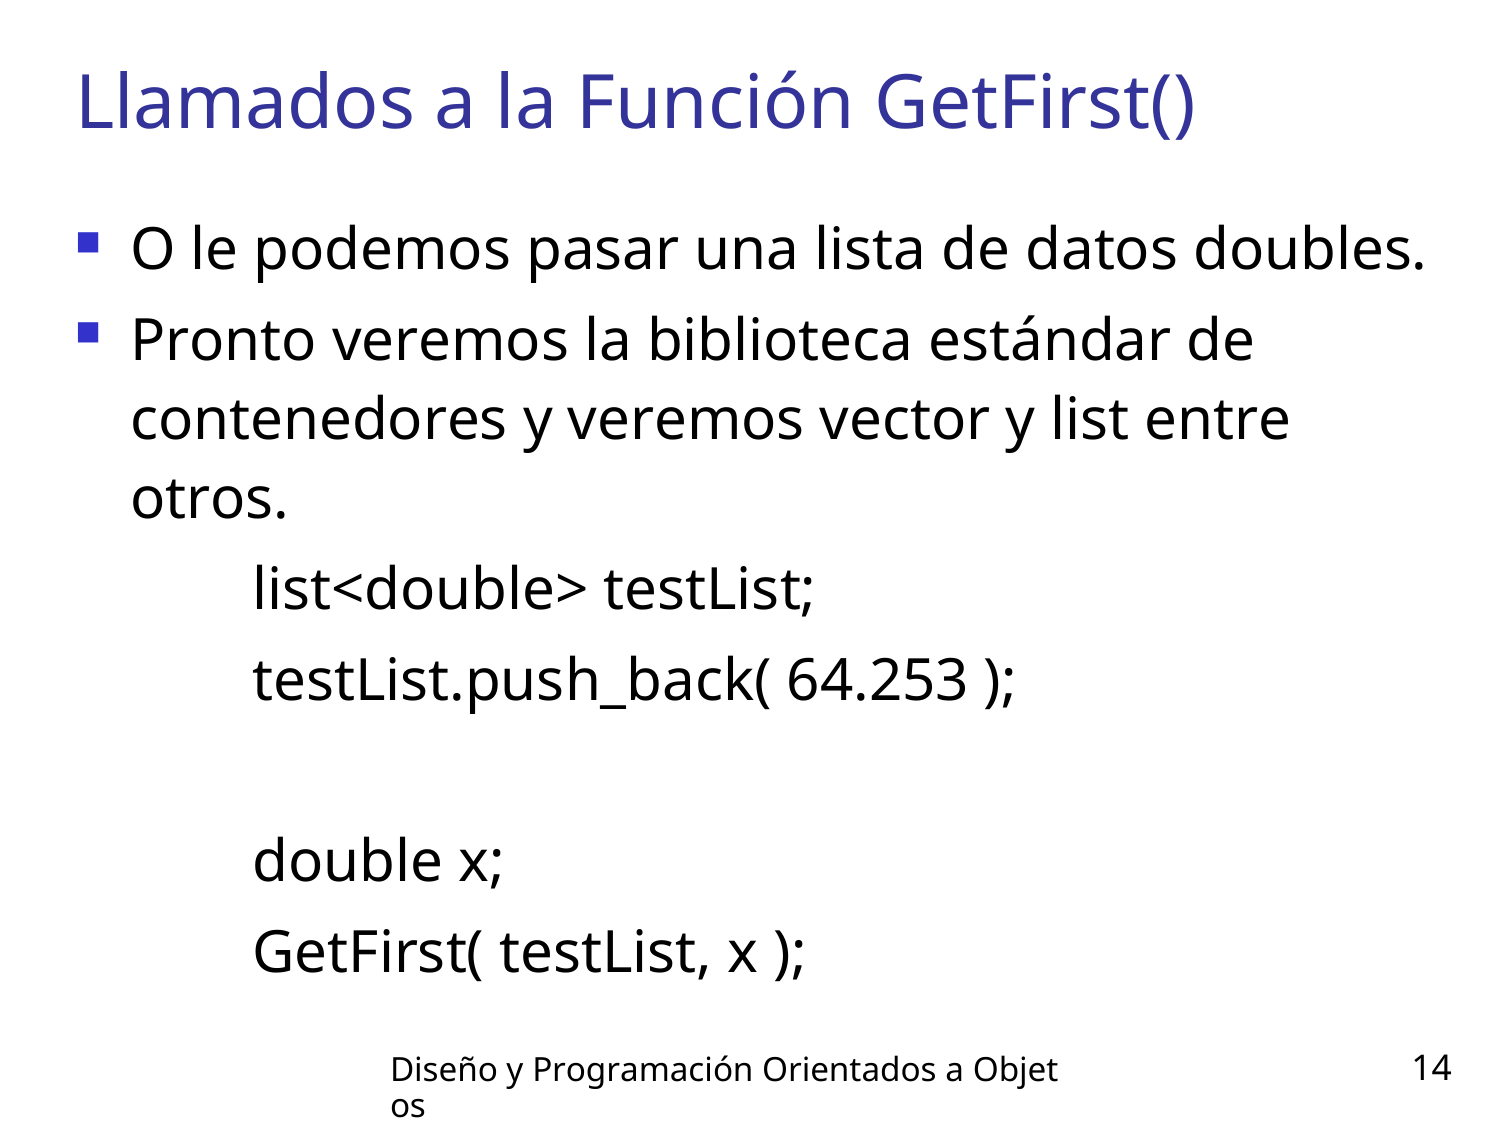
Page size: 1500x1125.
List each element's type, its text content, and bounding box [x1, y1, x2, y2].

list O le podemos pasar una lista de datos doubles. Pronto veremos la biblioteca estándar de contenedores y veremos vector y list entre otros. list<double> testList; testList.push_back( 64.253 ); double x; GetFirst( testList, x ); [75, 207, 1462, 1013]
title Llamados a la Función GetFirst()‏ [75, 18, 1466, 181]
